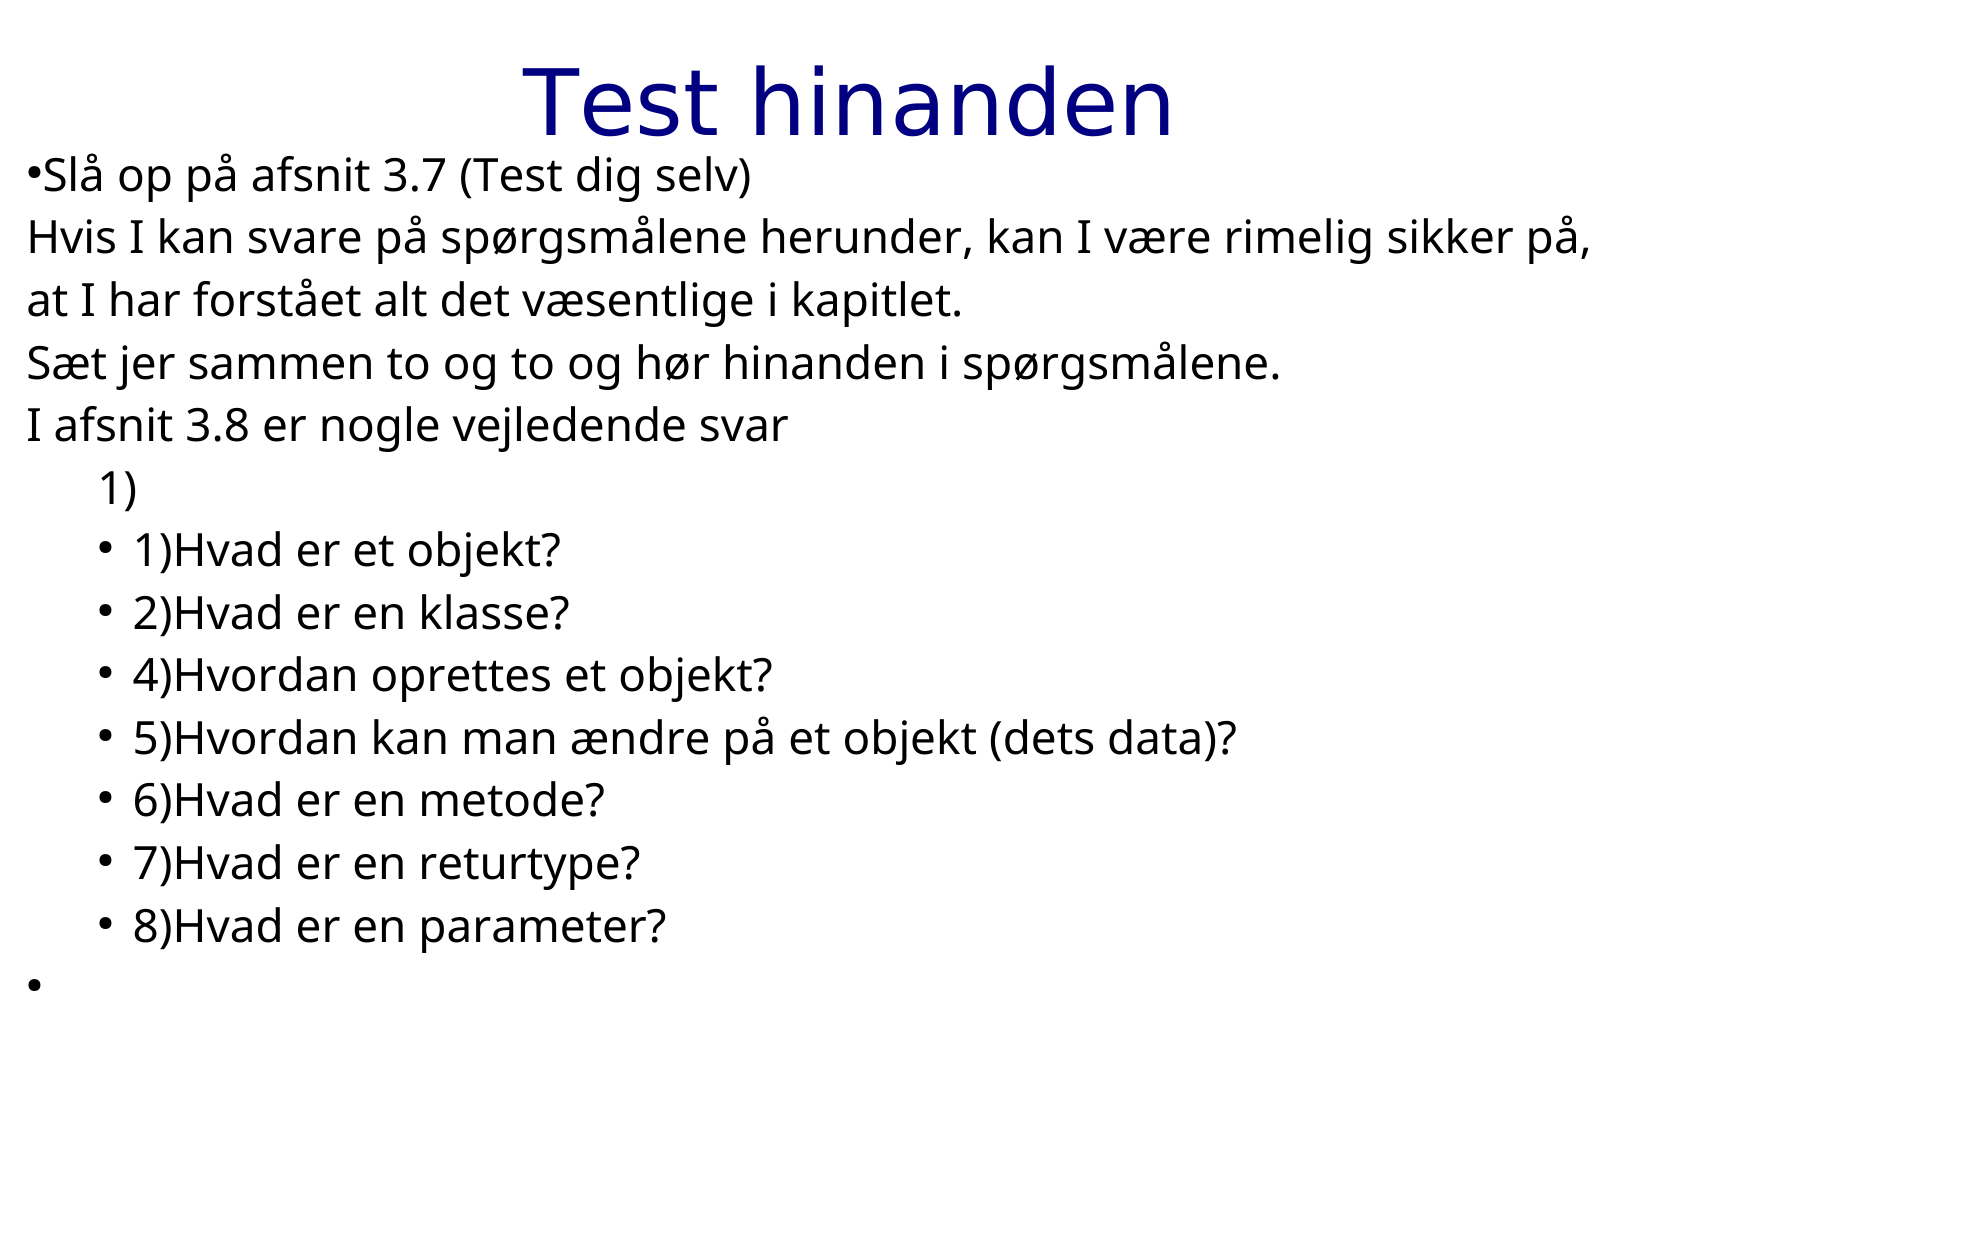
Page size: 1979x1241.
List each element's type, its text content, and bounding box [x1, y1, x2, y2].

title Test hinanden [156, 0, 1534, 142]
text_box Slå op på afsnit 3.7 (Test dig selv) Hvis I kan svare på spørgsmålene herunder, kan I være rimelig sikker på, at I har forstået alt det væsentlige i kapitlet. Sæt jer sammen to og to og hør hinanden i spørgsmålene. I afsnit 3.8 er nogle vejledende svar 1)Hvad er et objekt? 2)Hvad er en klasse? 4)Hvordan oprettes et objekt? 5)Hvordan kan man ændre på et objekt (dets data)? 6)Hvad er en metode? 7)Hvad er en returtype? 8)Hvad er en parameter? [26, 142, 1642, 1241]
